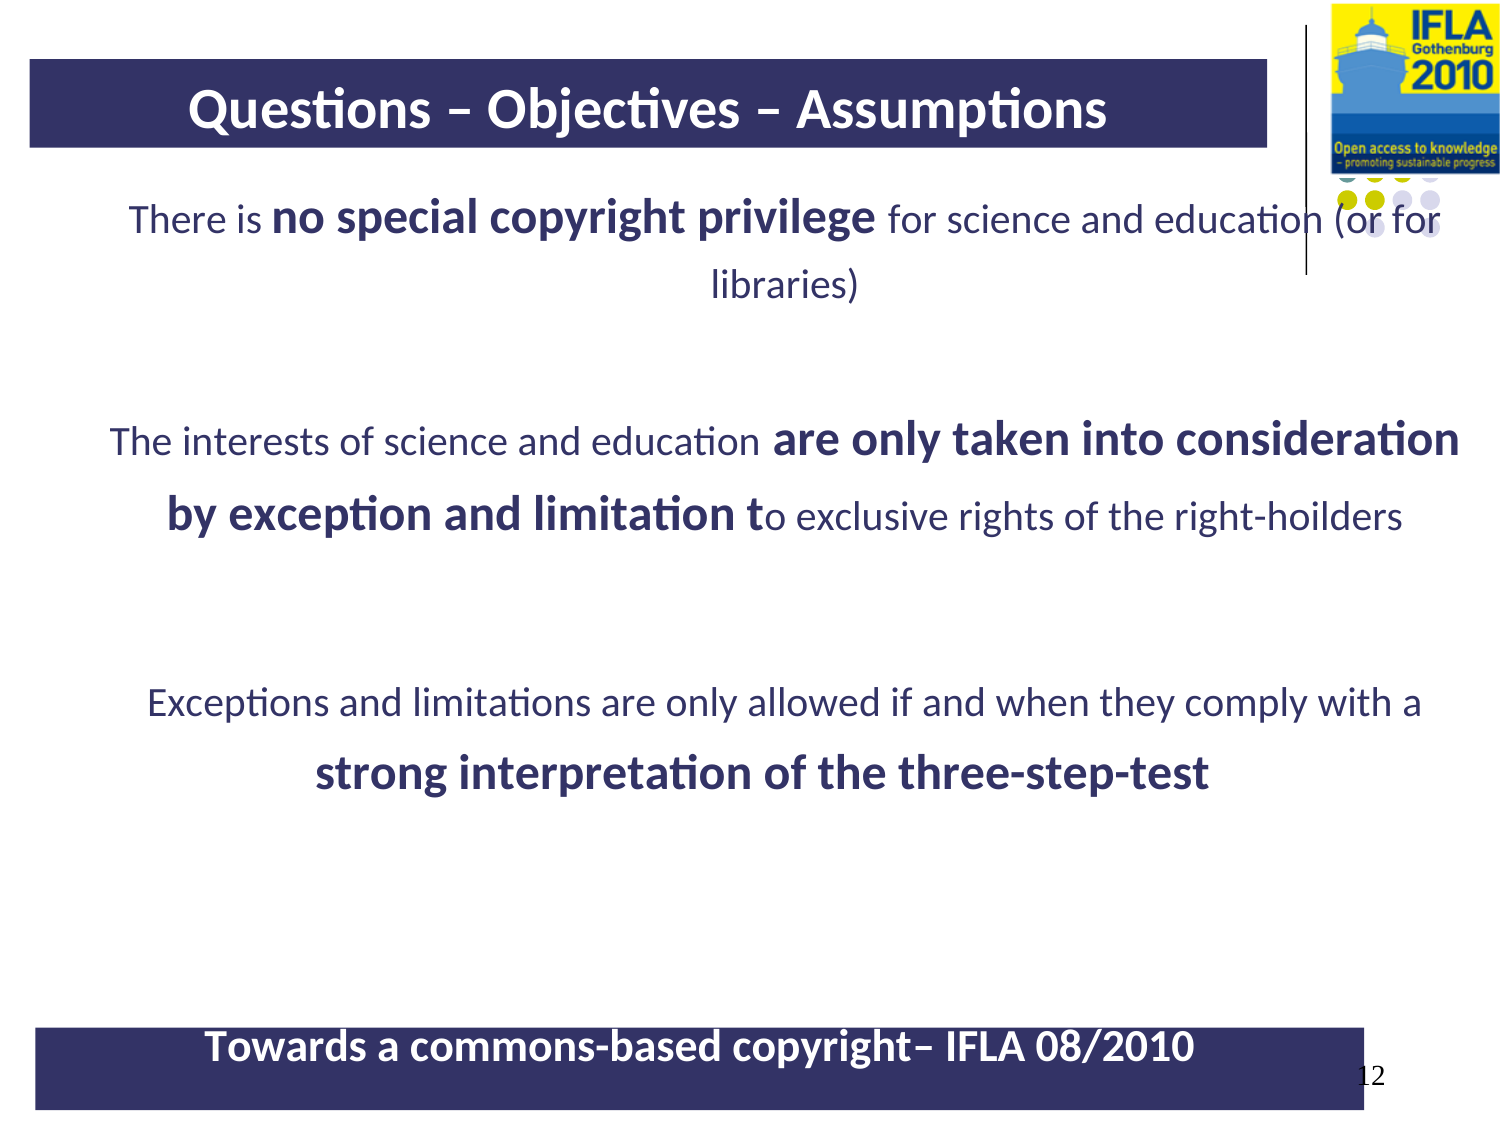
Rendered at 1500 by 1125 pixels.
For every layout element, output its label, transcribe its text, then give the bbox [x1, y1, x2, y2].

text_box Exceptions and limitations are only allowed if and when they comply with a strong interpretation of the three-step-test [70, 656, 1500, 815]
title Questions – Objectives – Assumptions [29, 59, 1268, 148]
text_box There is no special copyright privilege for science and education (or for libraries) [70, 164, 1500, 317]
text_box [1356, 1026, 1459, 1105]
text_box The interests of science and education are only taken into consideration by exception and limitation to exclusive rights of the right-hoilders [70, 384, 1500, 553]
